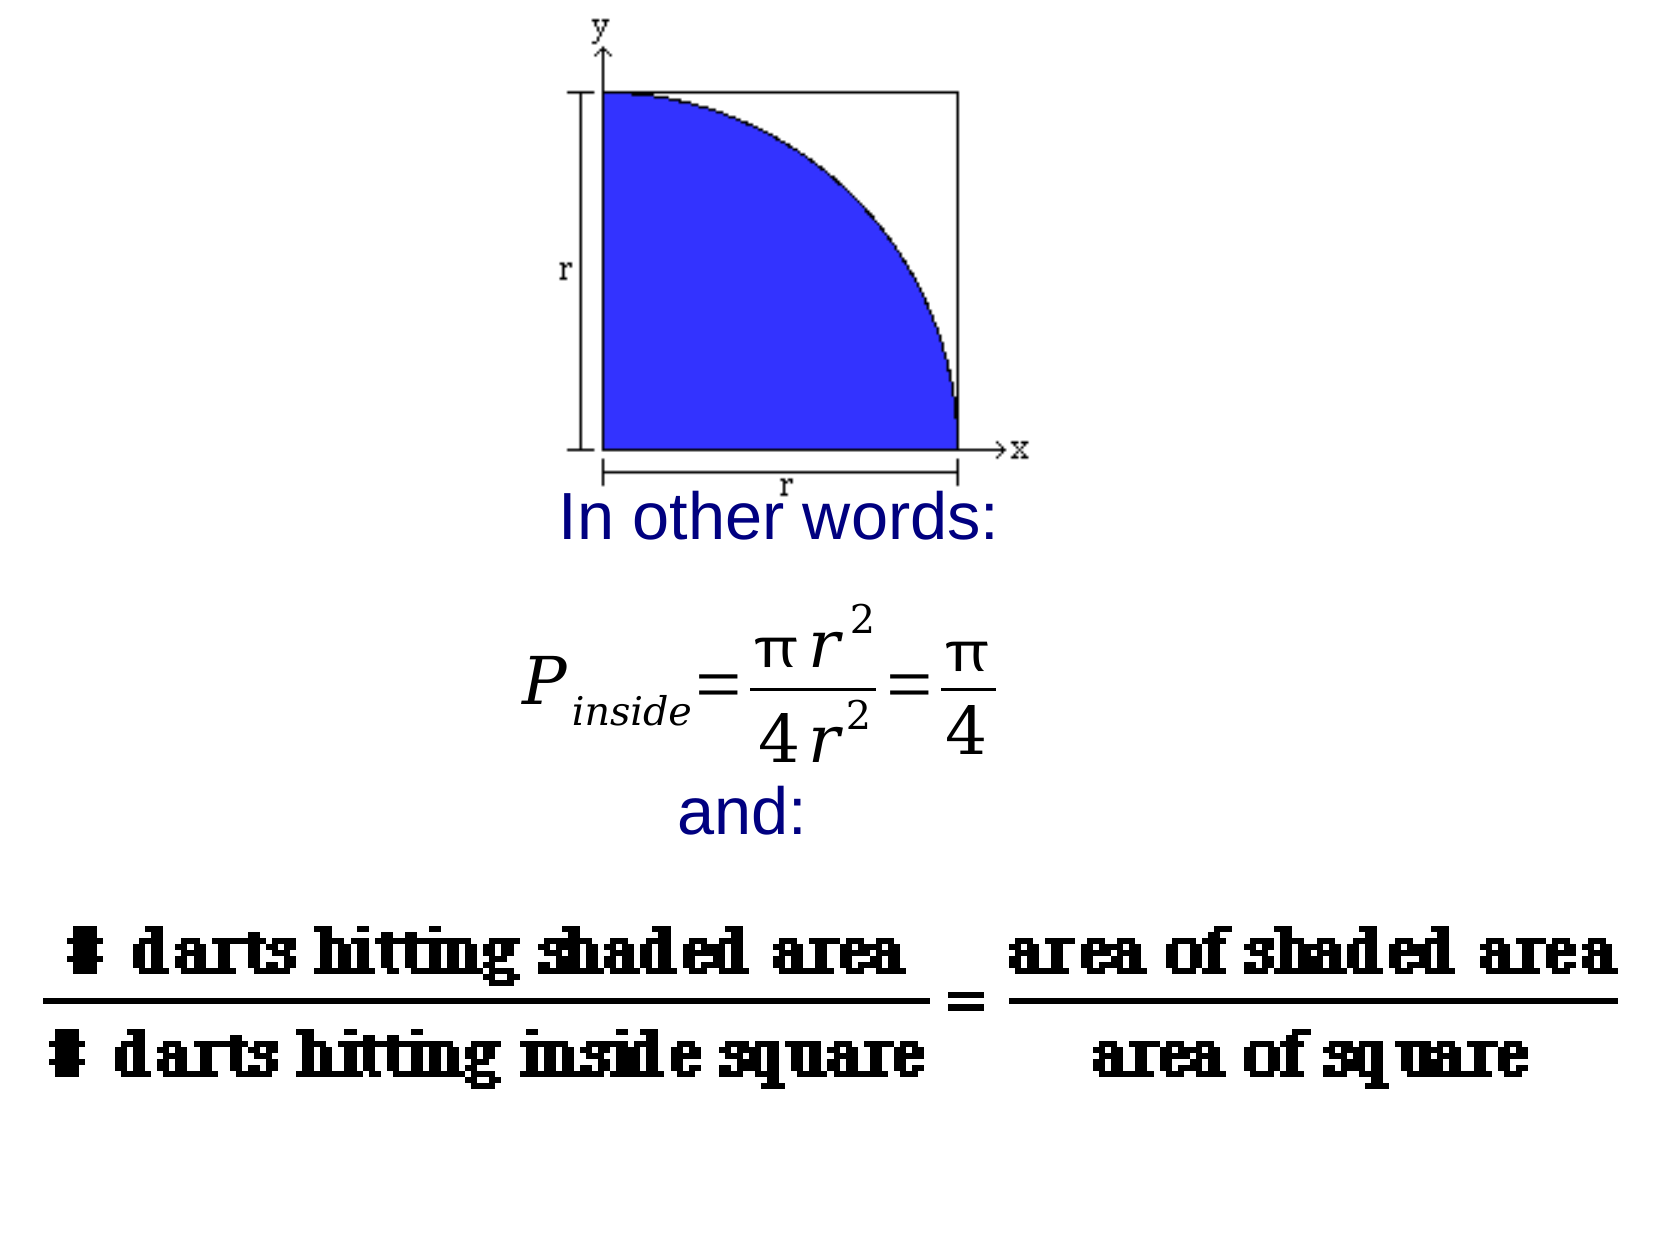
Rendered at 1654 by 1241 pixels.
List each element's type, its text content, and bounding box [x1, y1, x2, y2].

chart [501, 596, 1015, 779]
picture [548, 5, 1044, 514]
text_box In other words: [544, 471, 952, 585]
picture [31, 920, 1631, 1102]
text_box and: [662, 767, 799, 880]
